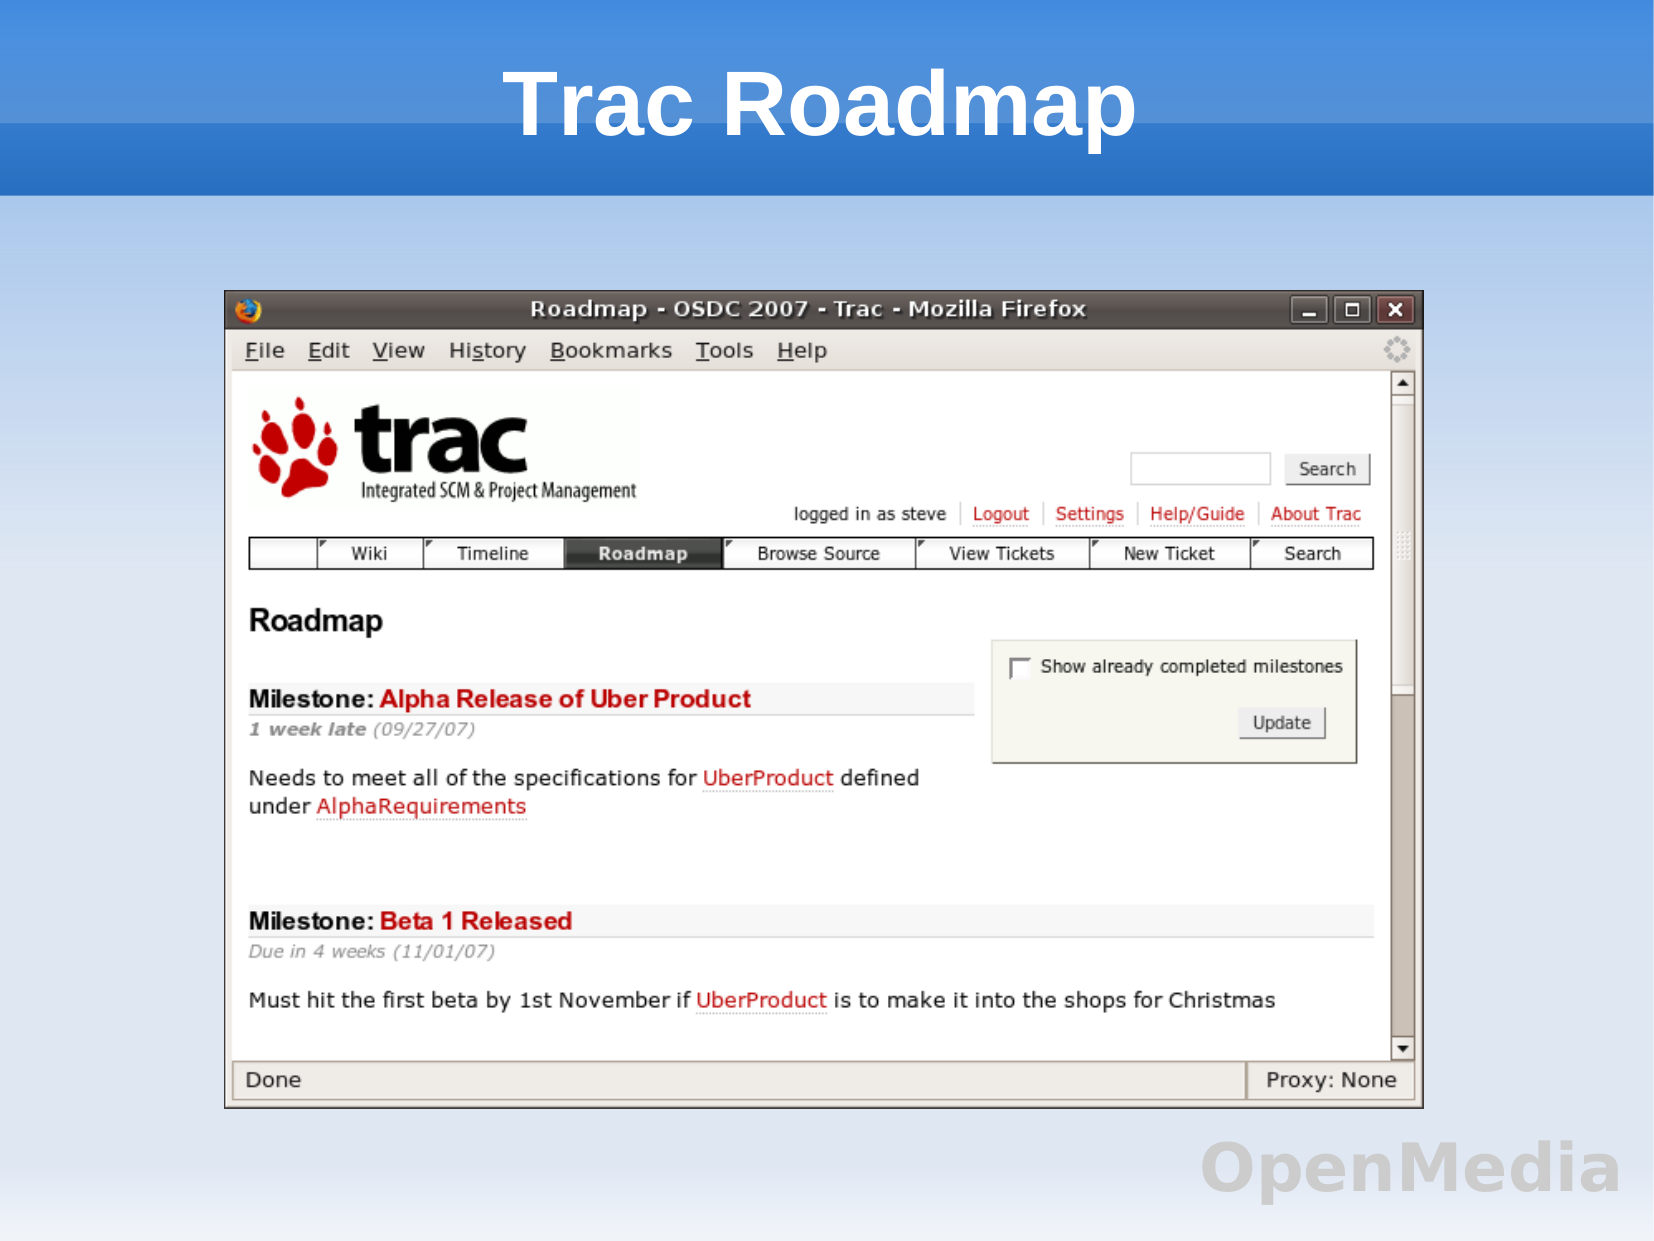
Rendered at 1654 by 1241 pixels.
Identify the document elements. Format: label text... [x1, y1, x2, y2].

title Trac Roadmap [76, 0, 1565, 208]
picture [0, 0, 1654, 1241]
